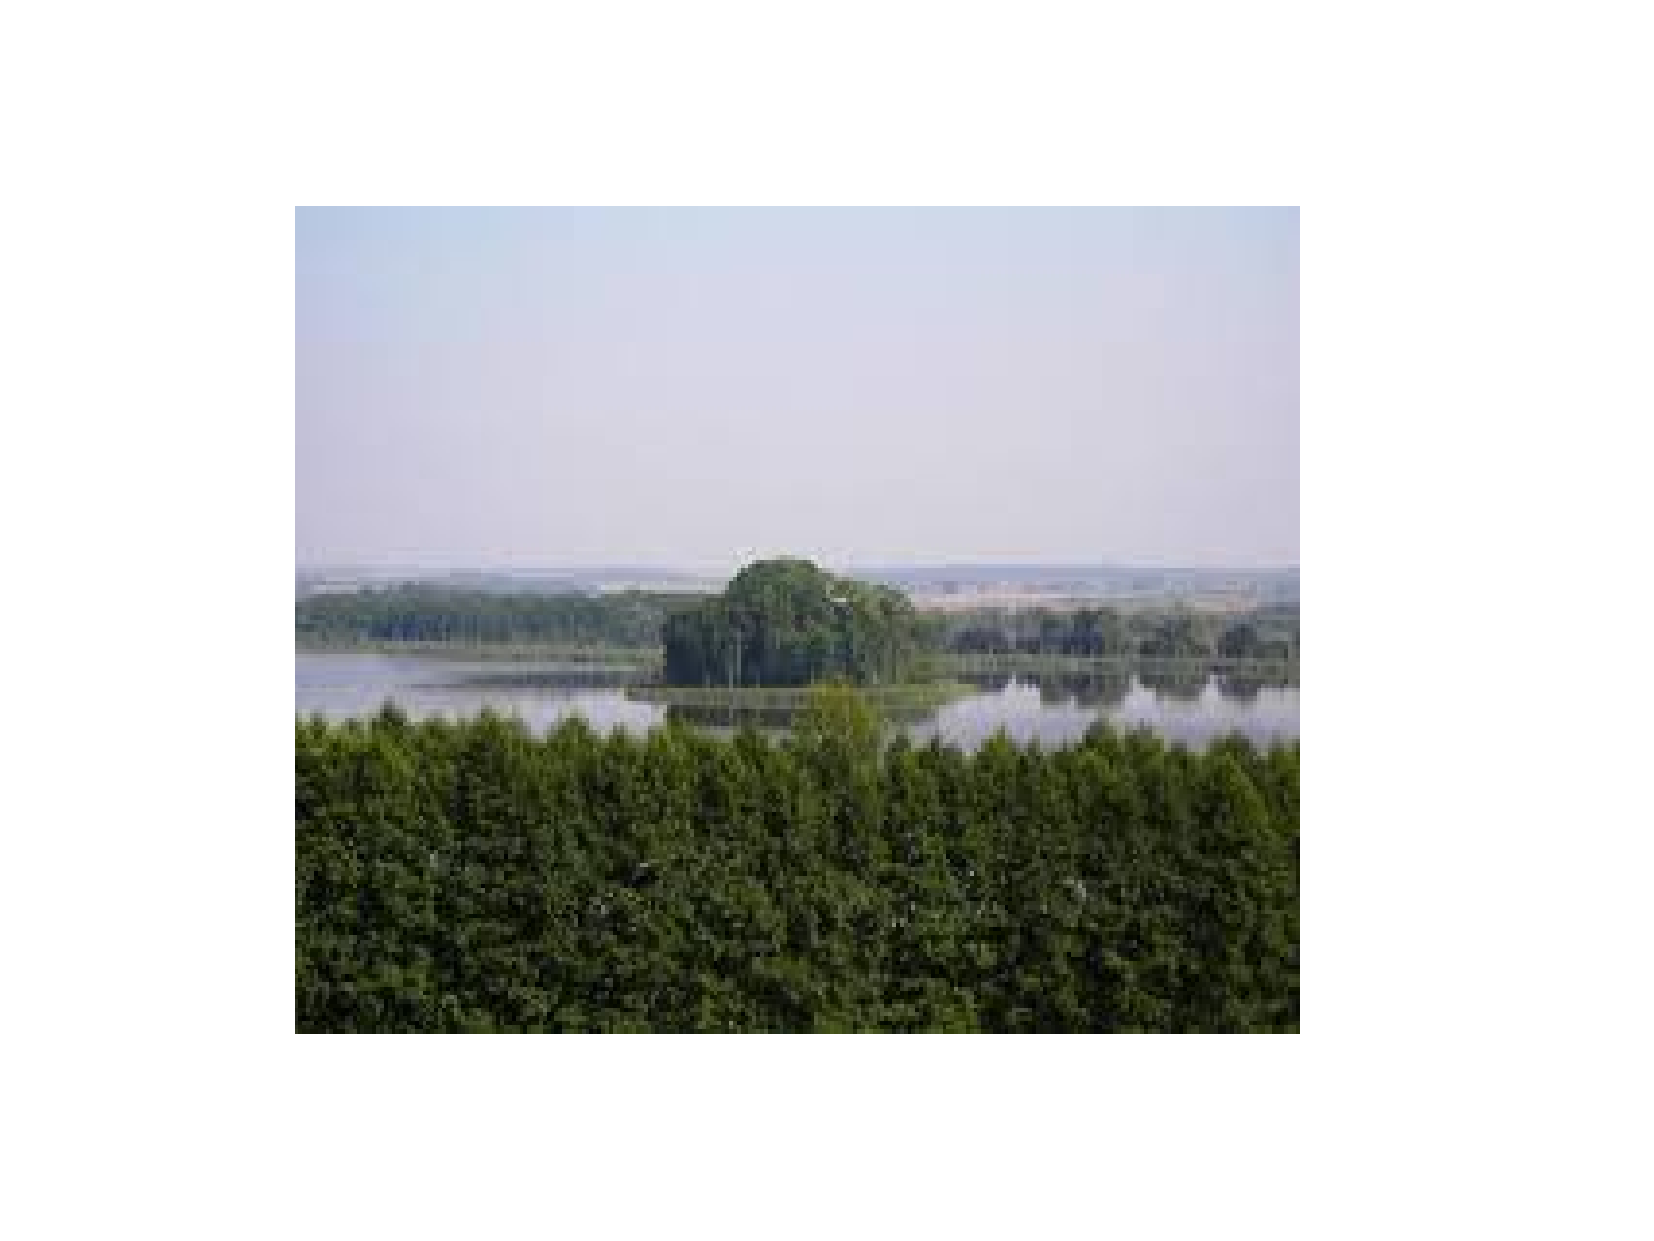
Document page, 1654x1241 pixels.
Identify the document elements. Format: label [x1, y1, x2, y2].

picture [295, 206, 1300, 1034]
